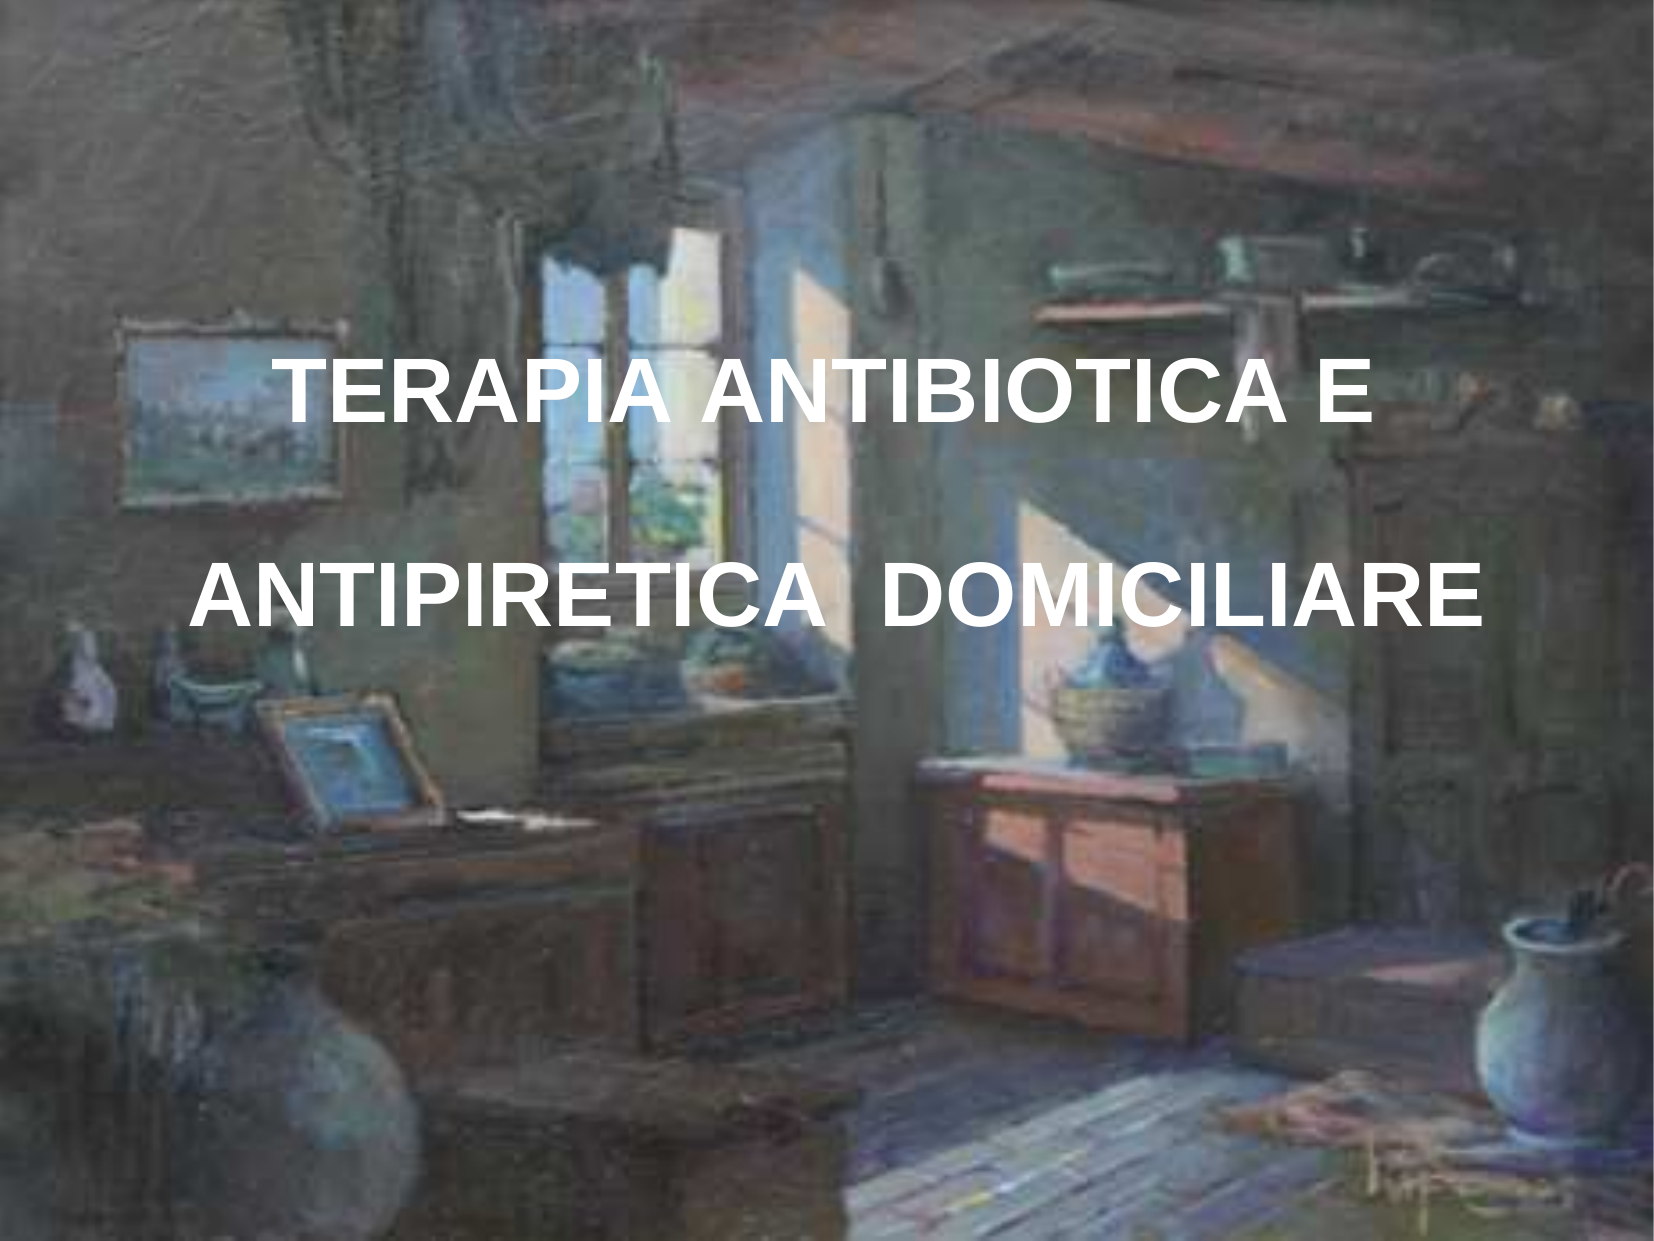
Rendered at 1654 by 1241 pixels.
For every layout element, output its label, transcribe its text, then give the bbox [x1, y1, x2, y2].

picture [0, 0, 1654, 1241]
title TERAPIA ANTIBIOTICA E ANTIPIRETICA DOMICILIARE [137, 340, 1538, 648]
